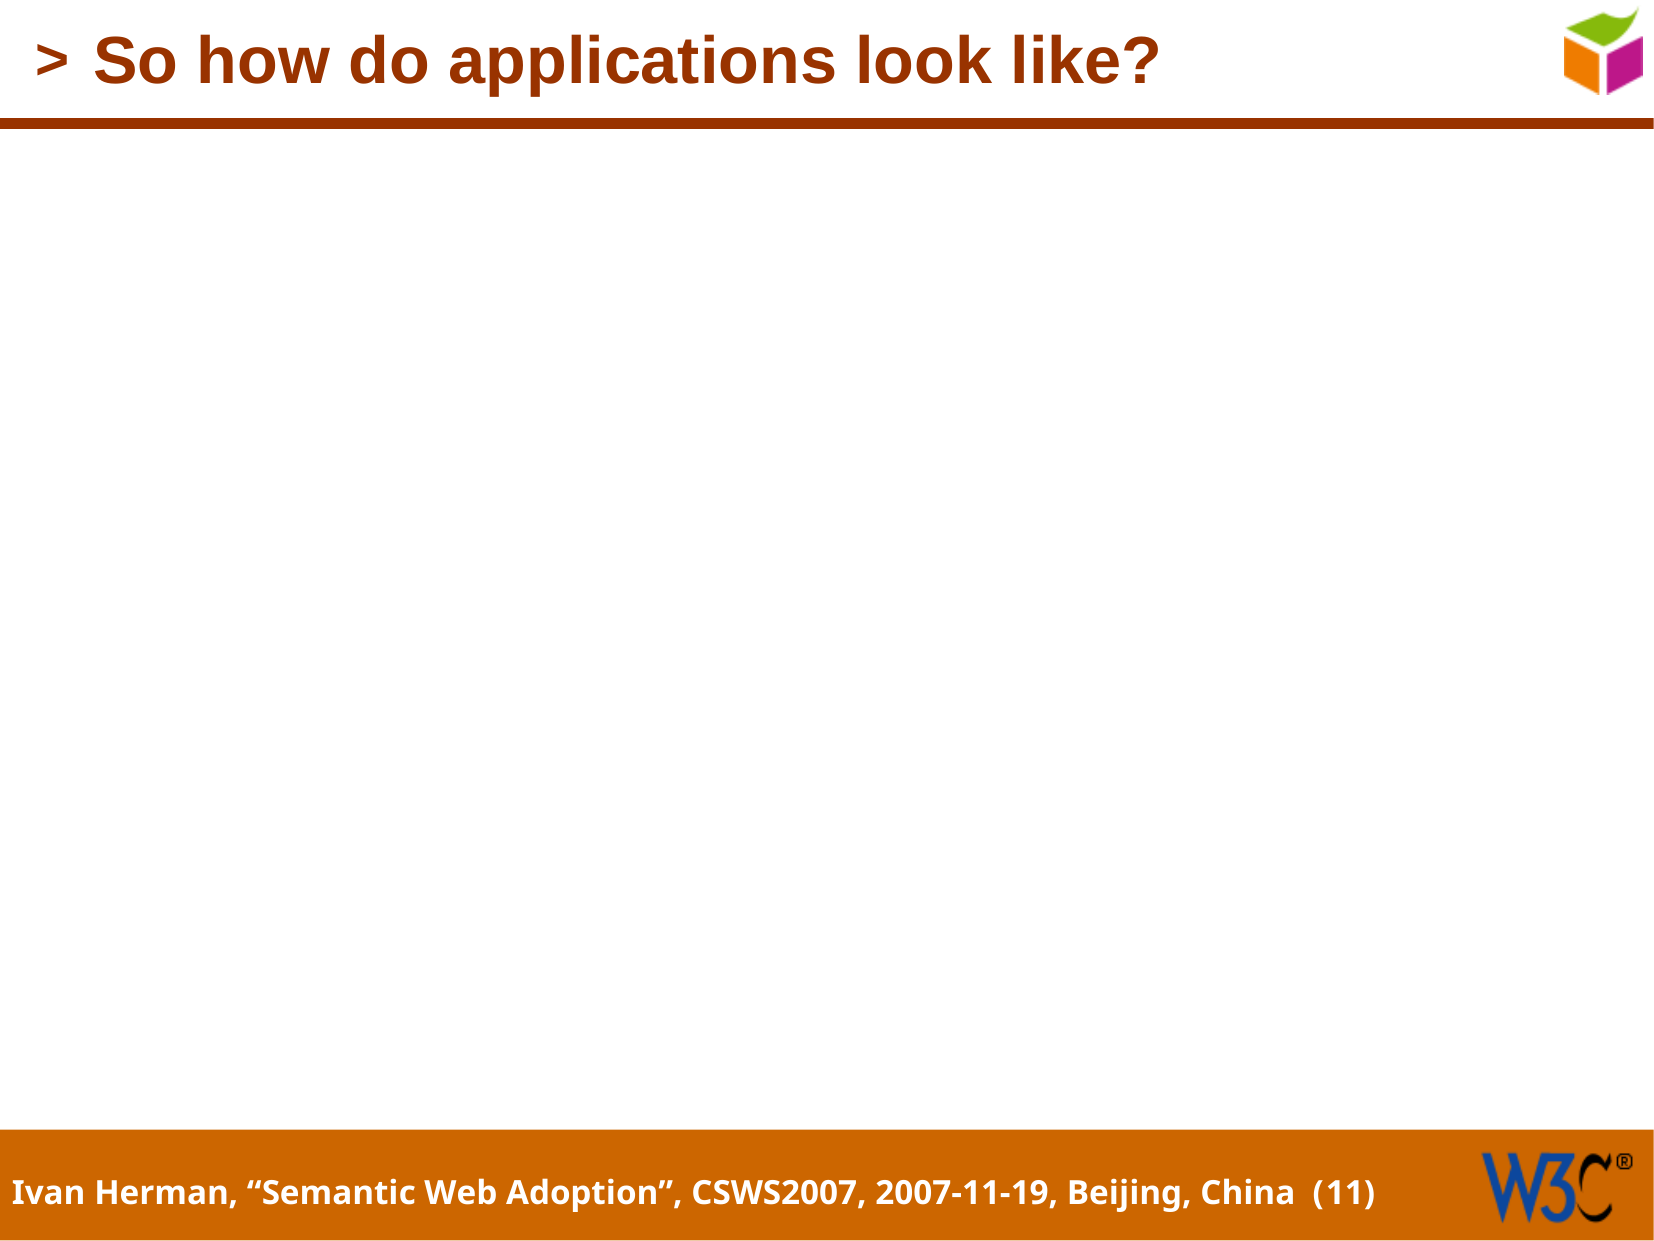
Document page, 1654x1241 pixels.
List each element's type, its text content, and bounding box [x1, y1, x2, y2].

title So how do applications look like? [93, 0, 1493, 119]
picture [1564, 5, 1643, 95]
picture [1477, 1149, 1639, 1228]
